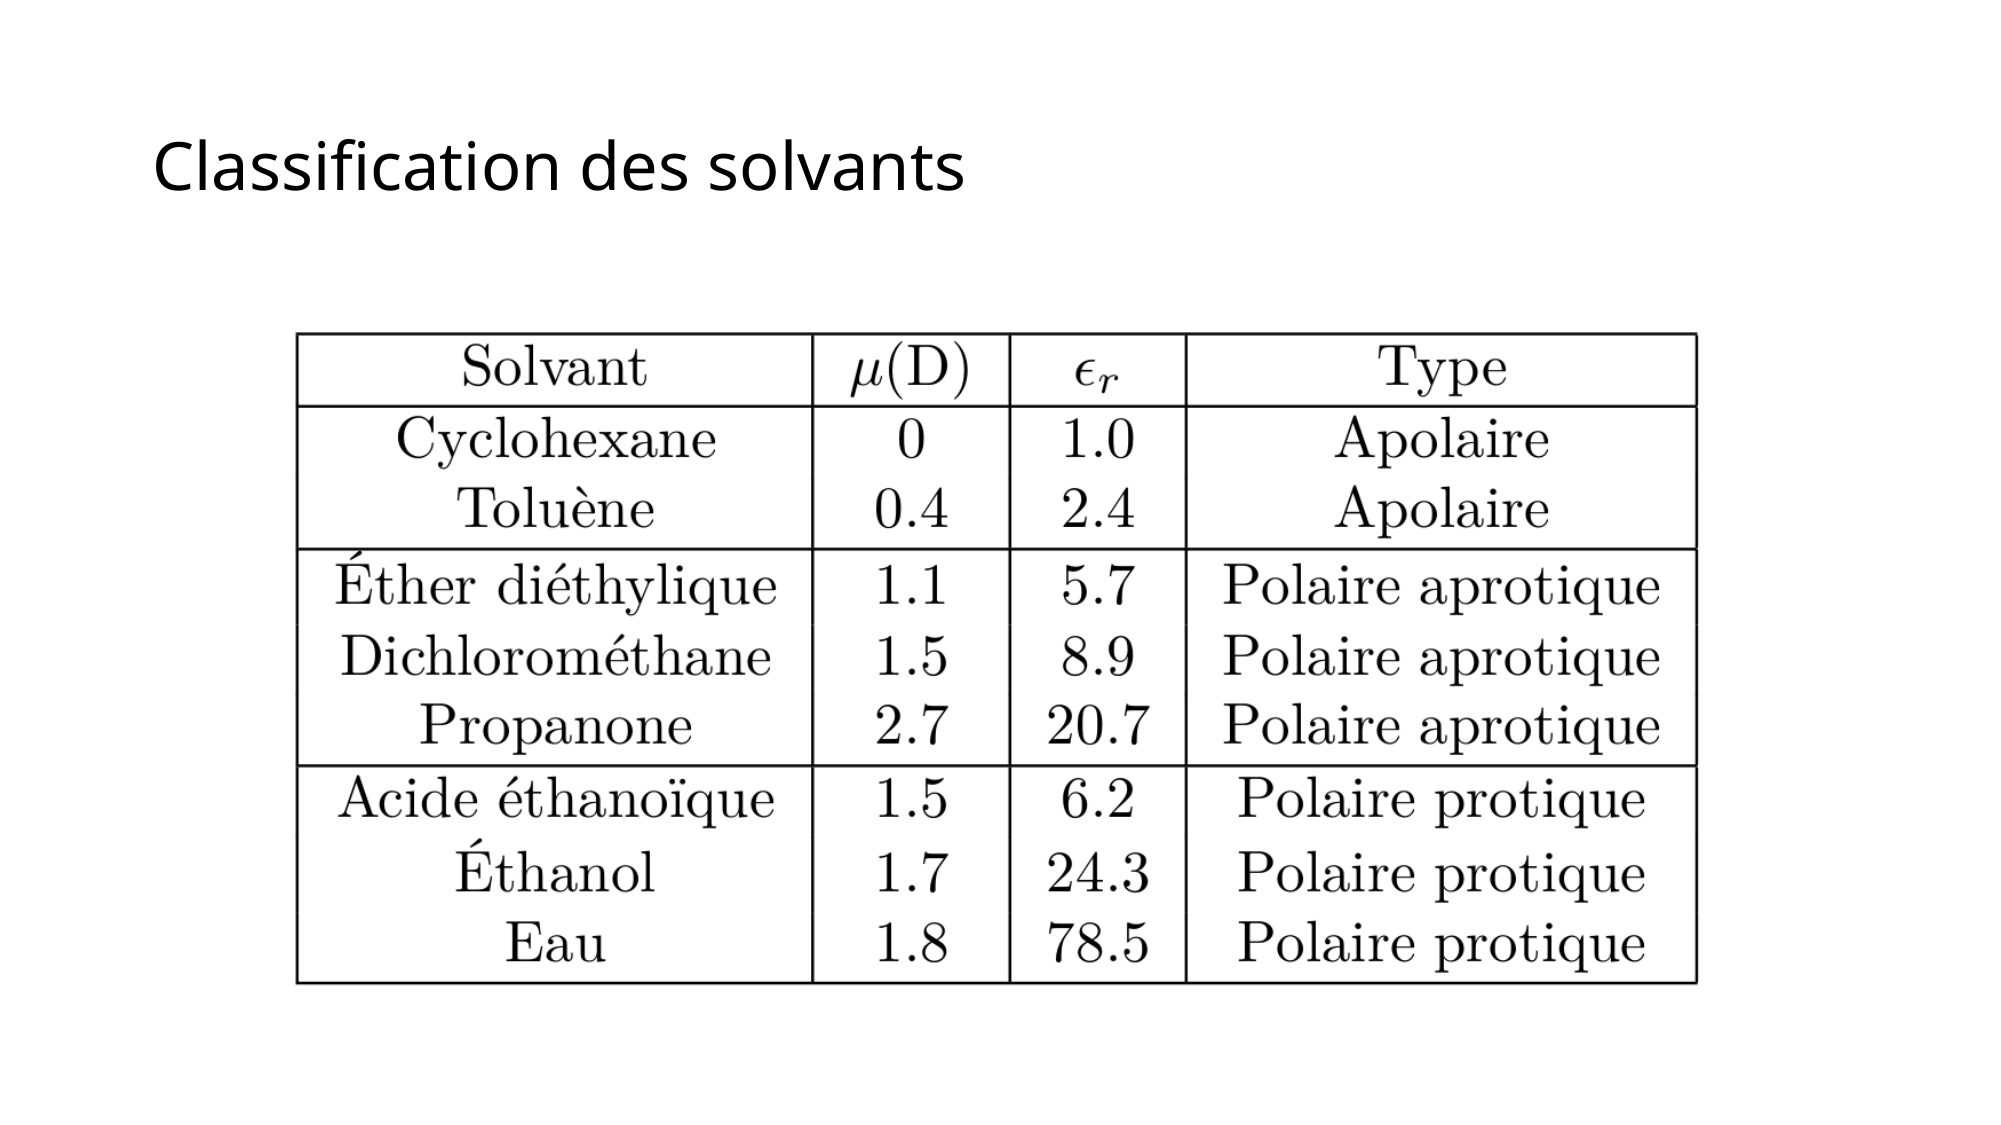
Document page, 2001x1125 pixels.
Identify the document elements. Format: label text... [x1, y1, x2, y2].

picture [278, 299, 1722, 1014]
title Classification des solvants [137, 59, 1863, 278]
